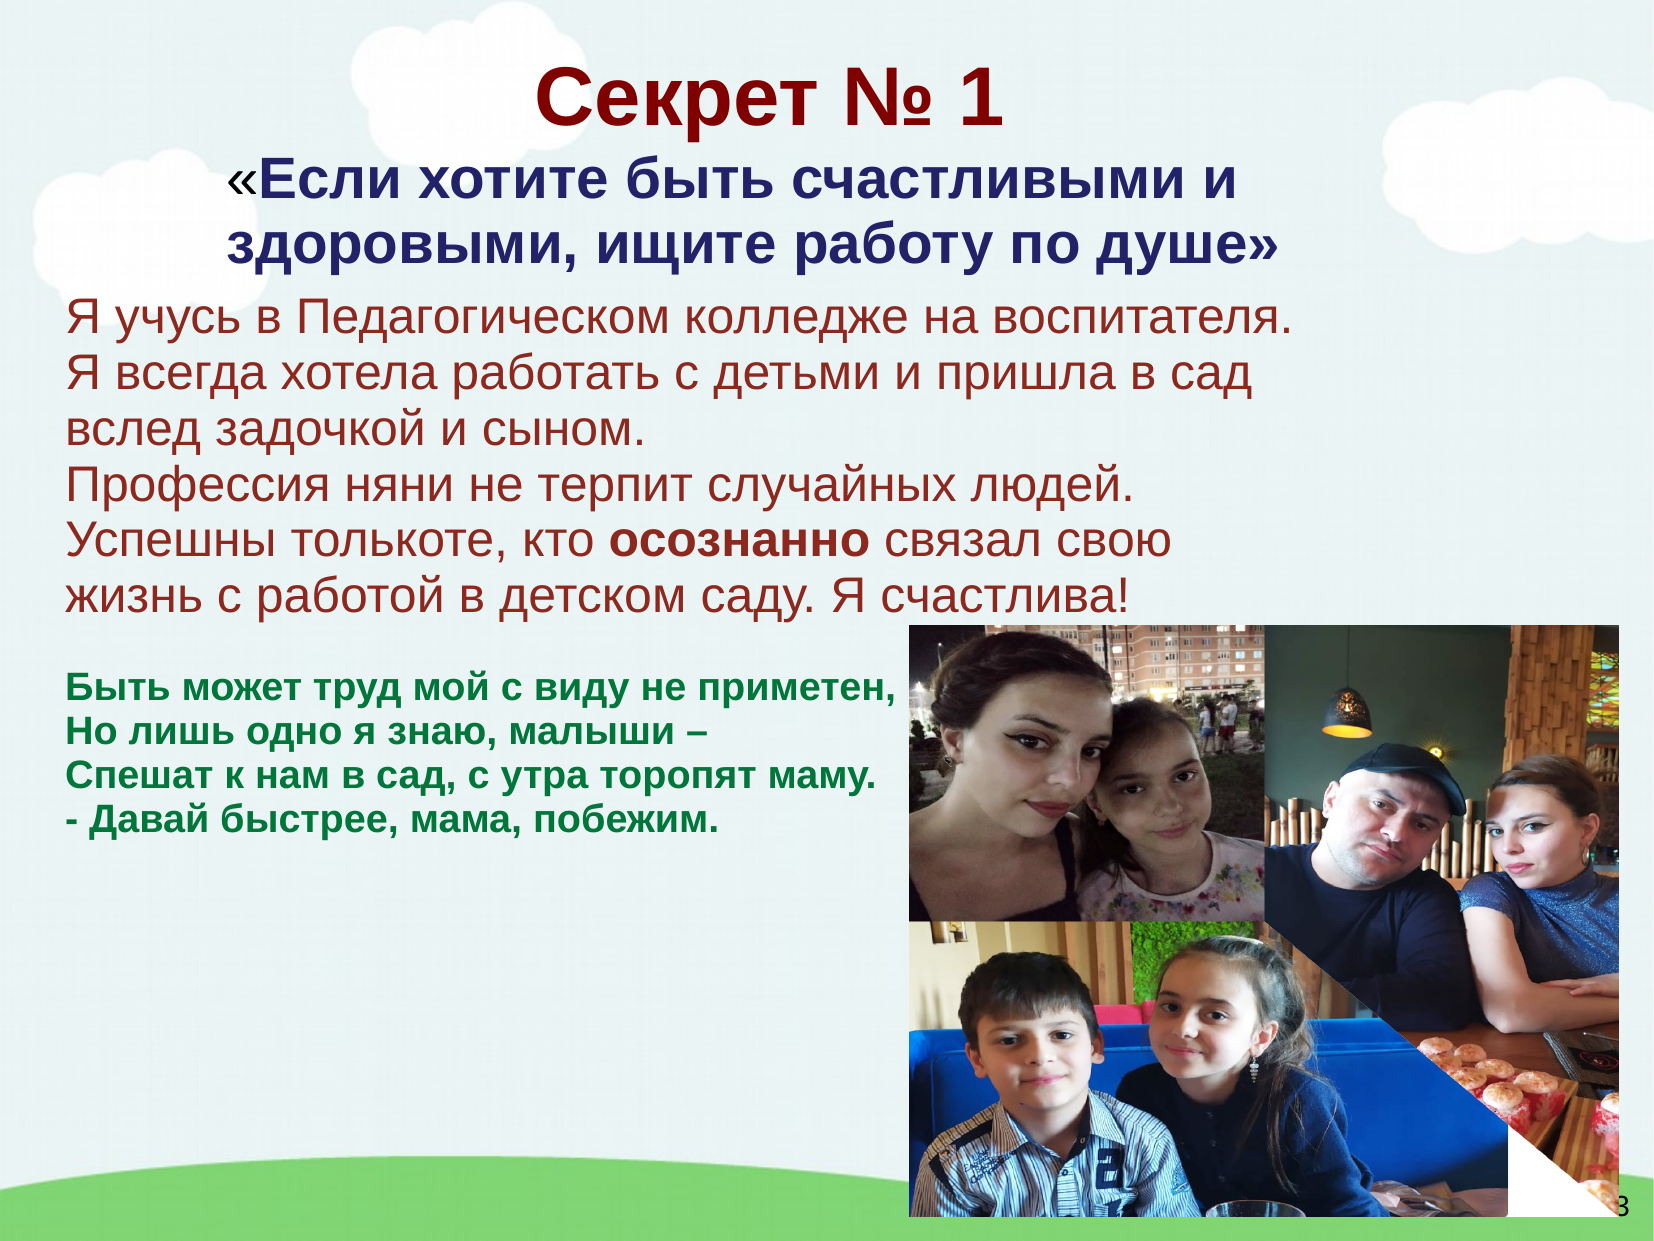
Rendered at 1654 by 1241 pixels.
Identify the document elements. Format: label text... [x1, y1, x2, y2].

text_box Секрет № 1 «Если хотите быть счастливыми и здоровыми, ищите работу по душе» [211, 35, 1441, 283]
text_box Я учусь в Педагогическом колледже на воспитателя. Я всегда хотела работать с детьми и пришла в сад вслед задочкой и сыном. Профессия няни не терпит случайных людей. Успешны толькоте, кто осознанно связал свою жизнь с работой в детском саду. Я счастлива! Быть может труд мой с виду не приметен, Но лишь одно я знаю, малыши – Спешат к нам в сад, с утра торопят маму. - Давай быстрее, мама, побежим. [50, 281, 1314, 1043]
picture [0, 0, 1654, 1241]
